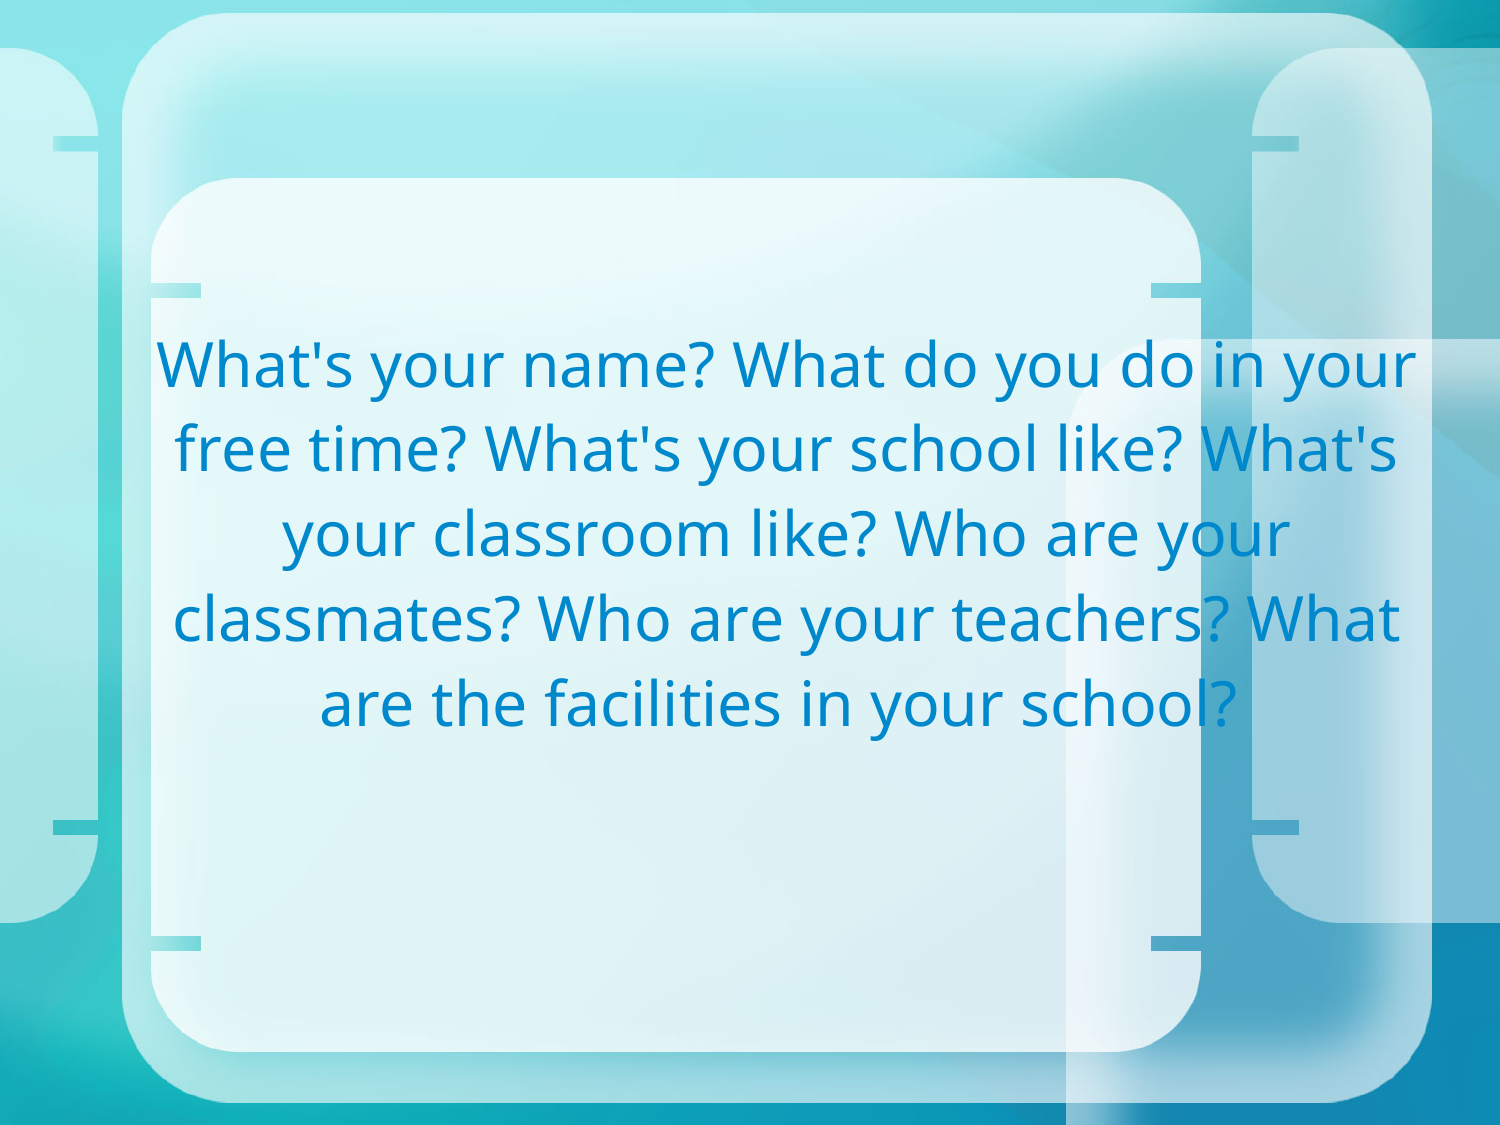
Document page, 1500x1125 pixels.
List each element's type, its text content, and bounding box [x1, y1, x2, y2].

picture [0, 0, 1500, 1125]
title What's your name? What do you do in your free time? What's your school like? What's your classroom like? Who are your classmates? Who are your teachers? What are the facilities in your school? [150, 21, 1426, 886]
